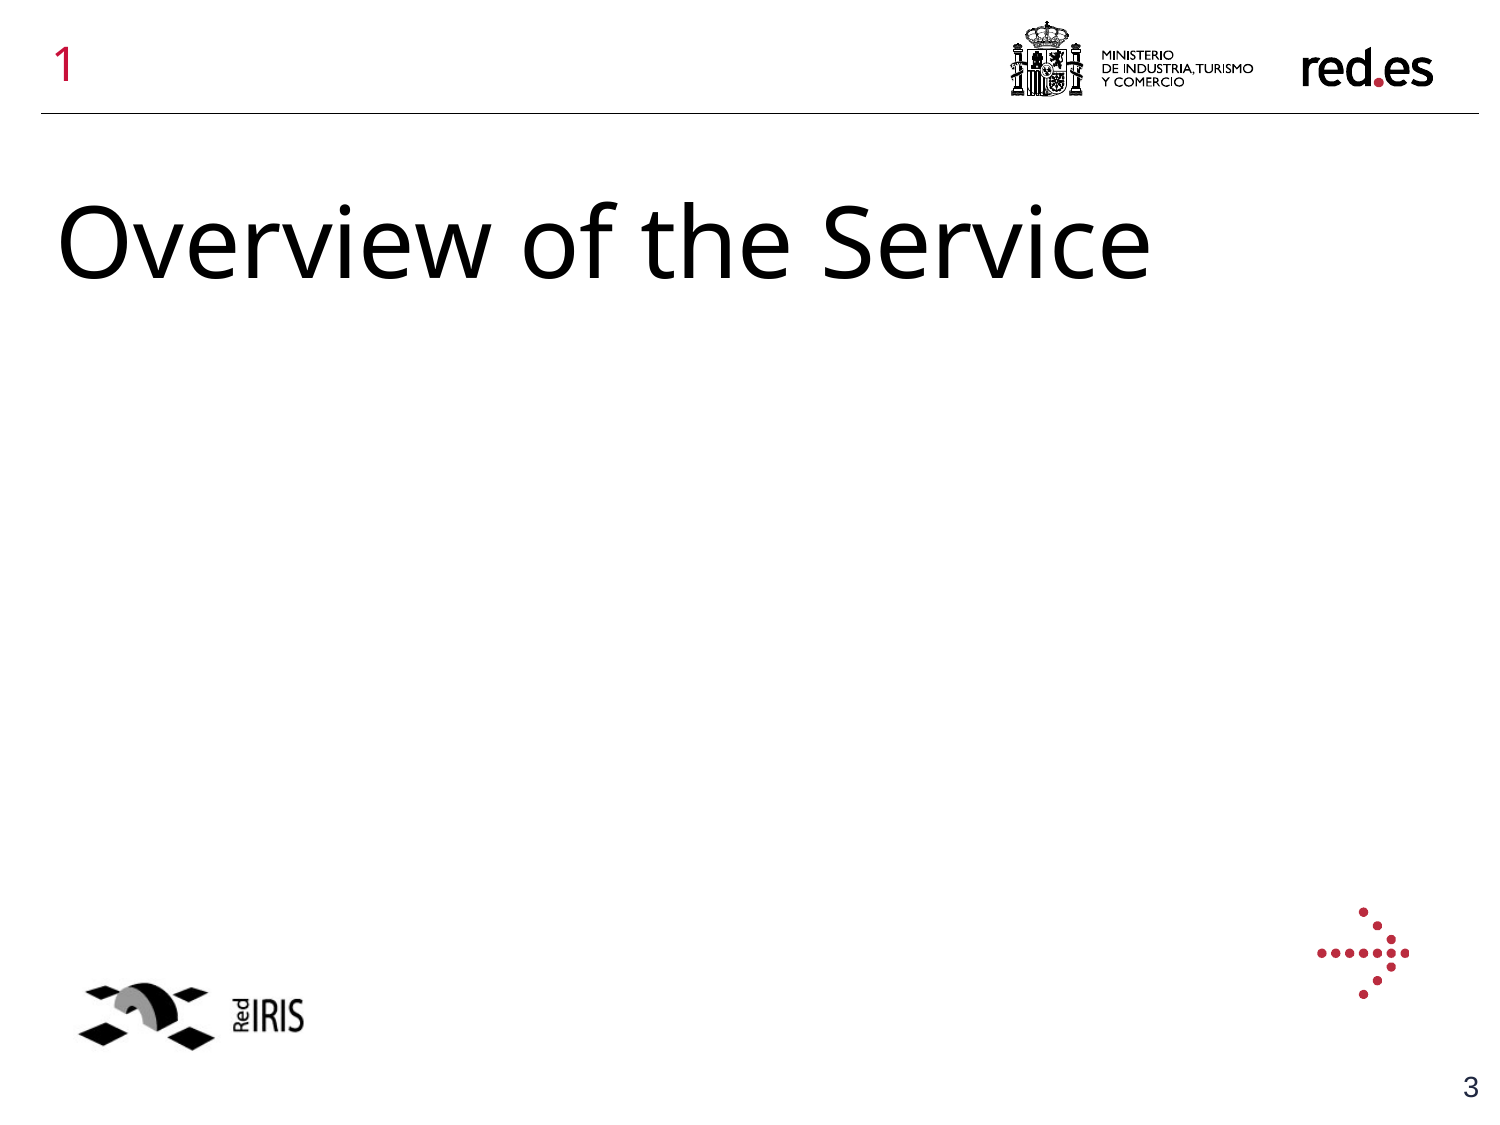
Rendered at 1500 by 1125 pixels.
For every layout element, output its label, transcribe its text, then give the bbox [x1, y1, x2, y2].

picture [1307, 888, 1417, 1009]
text_box 1 [36, 22, 94, 103]
text_box Overview of the Service [41, 183, 1201, 309]
picture [64, 969, 322, 1059]
